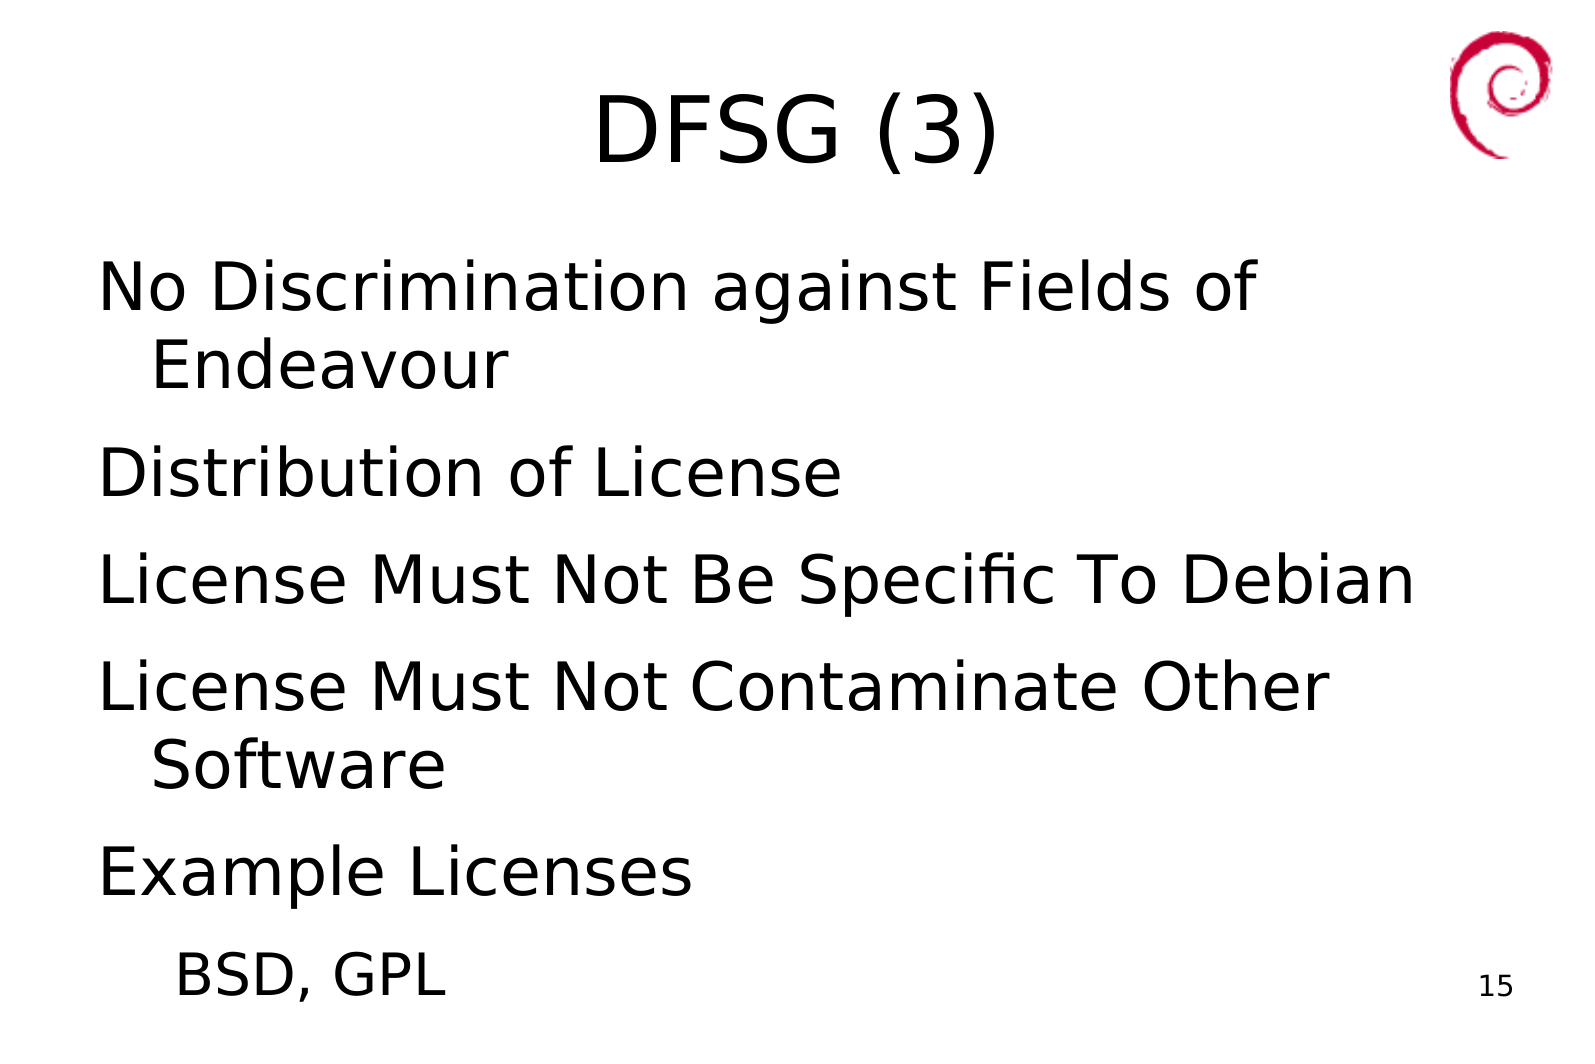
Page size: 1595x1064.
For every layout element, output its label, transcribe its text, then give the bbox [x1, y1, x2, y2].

picture [1450, 31, 1555, 159]
list No Discrimination against Fields of Endeavour Distribution of License License Must Not Be Specific To Debian License Must Not Contaminate Other Software Example Licenses BSD, GPL [79, 248, 1515, 1009]
title DFSG (3) [79, 42, 1515, 221]
